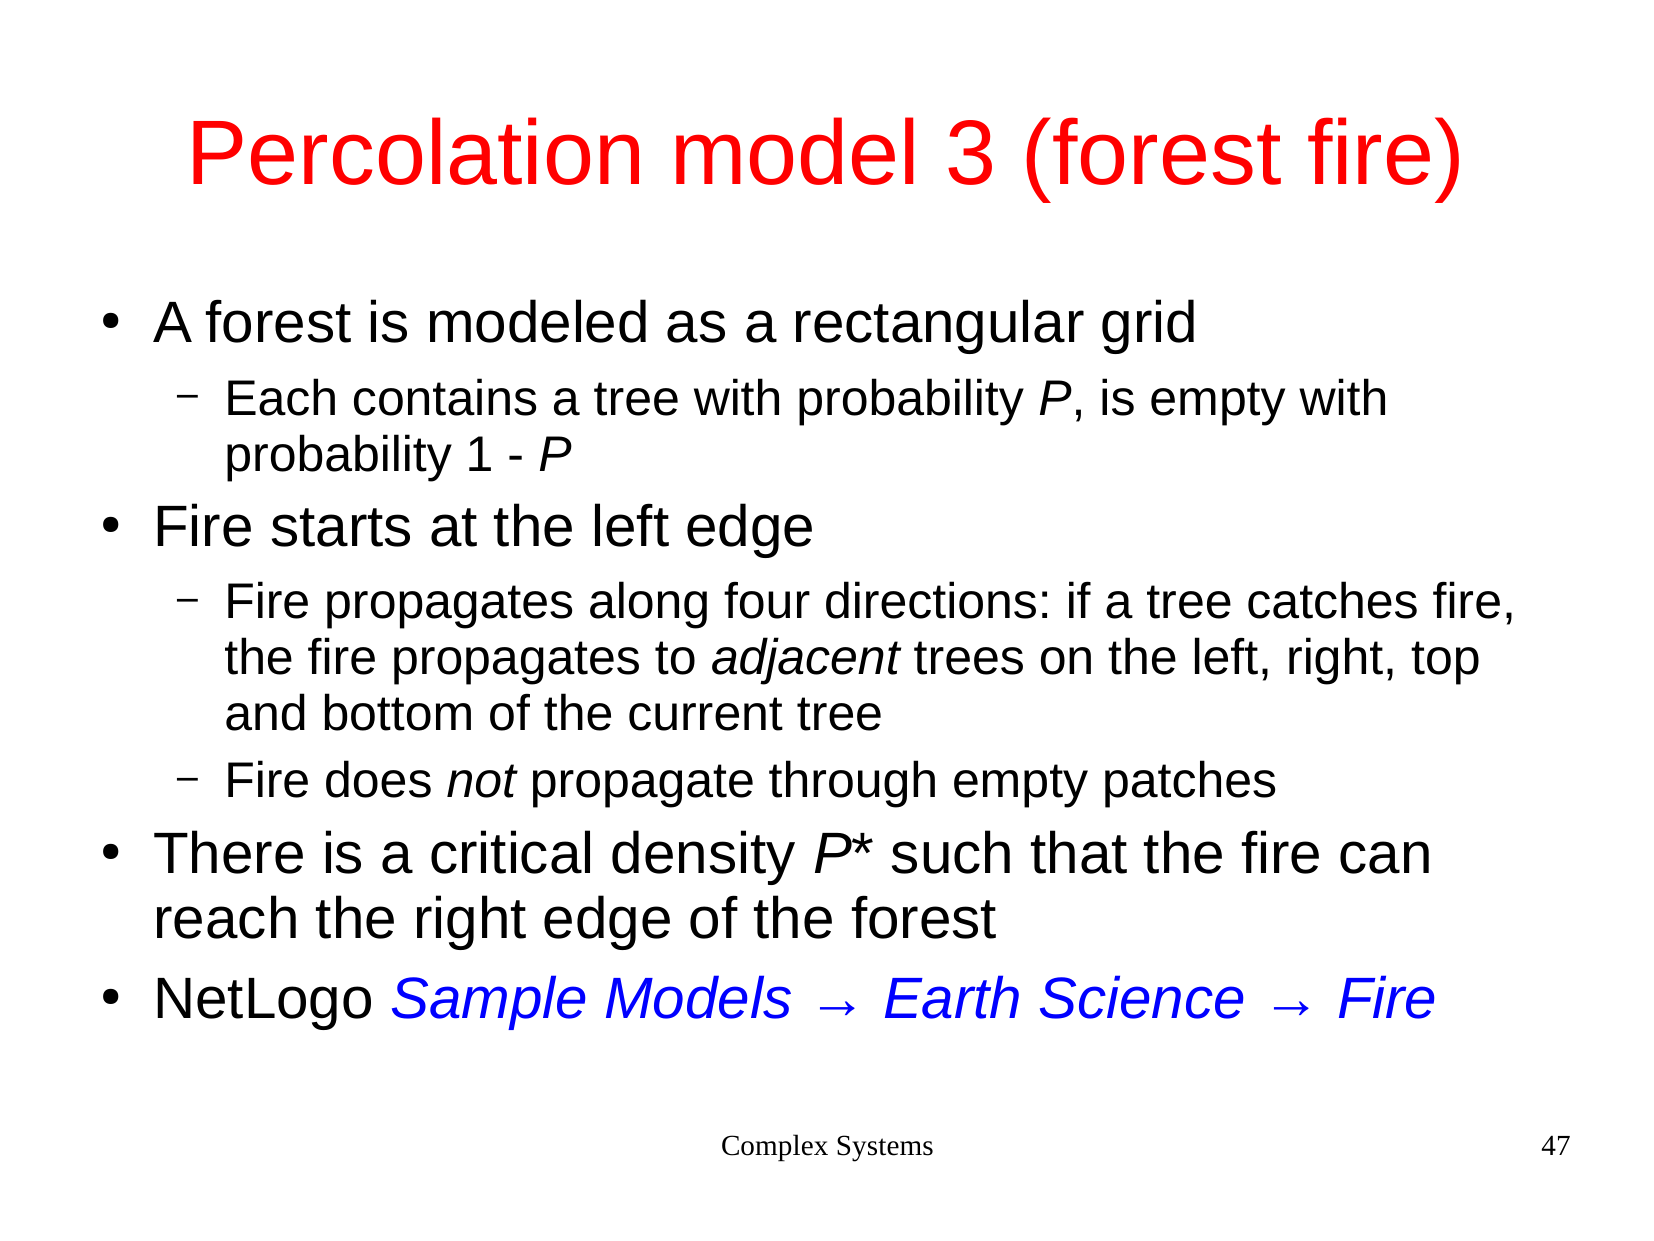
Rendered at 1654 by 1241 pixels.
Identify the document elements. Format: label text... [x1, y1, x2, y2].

list A forest is modeled as a rectangular grid Each contains a tree with probability P, is empty with probability 1 - P Fire starts at the left edge Fire propagates along four directions: if a tree catches fire, the fire propagates to adjacent trees on the left, right, top and bottom of the current tree Fire does not propagate through empty patches There is a critical density P* such that the fire can reach the right edge of the forest NetLogo Sample Models → Earth Science → Fire [82, 290, 1571, 1109]
title Percolation model 3 (forest fire) [82, 49, 1571, 257]
